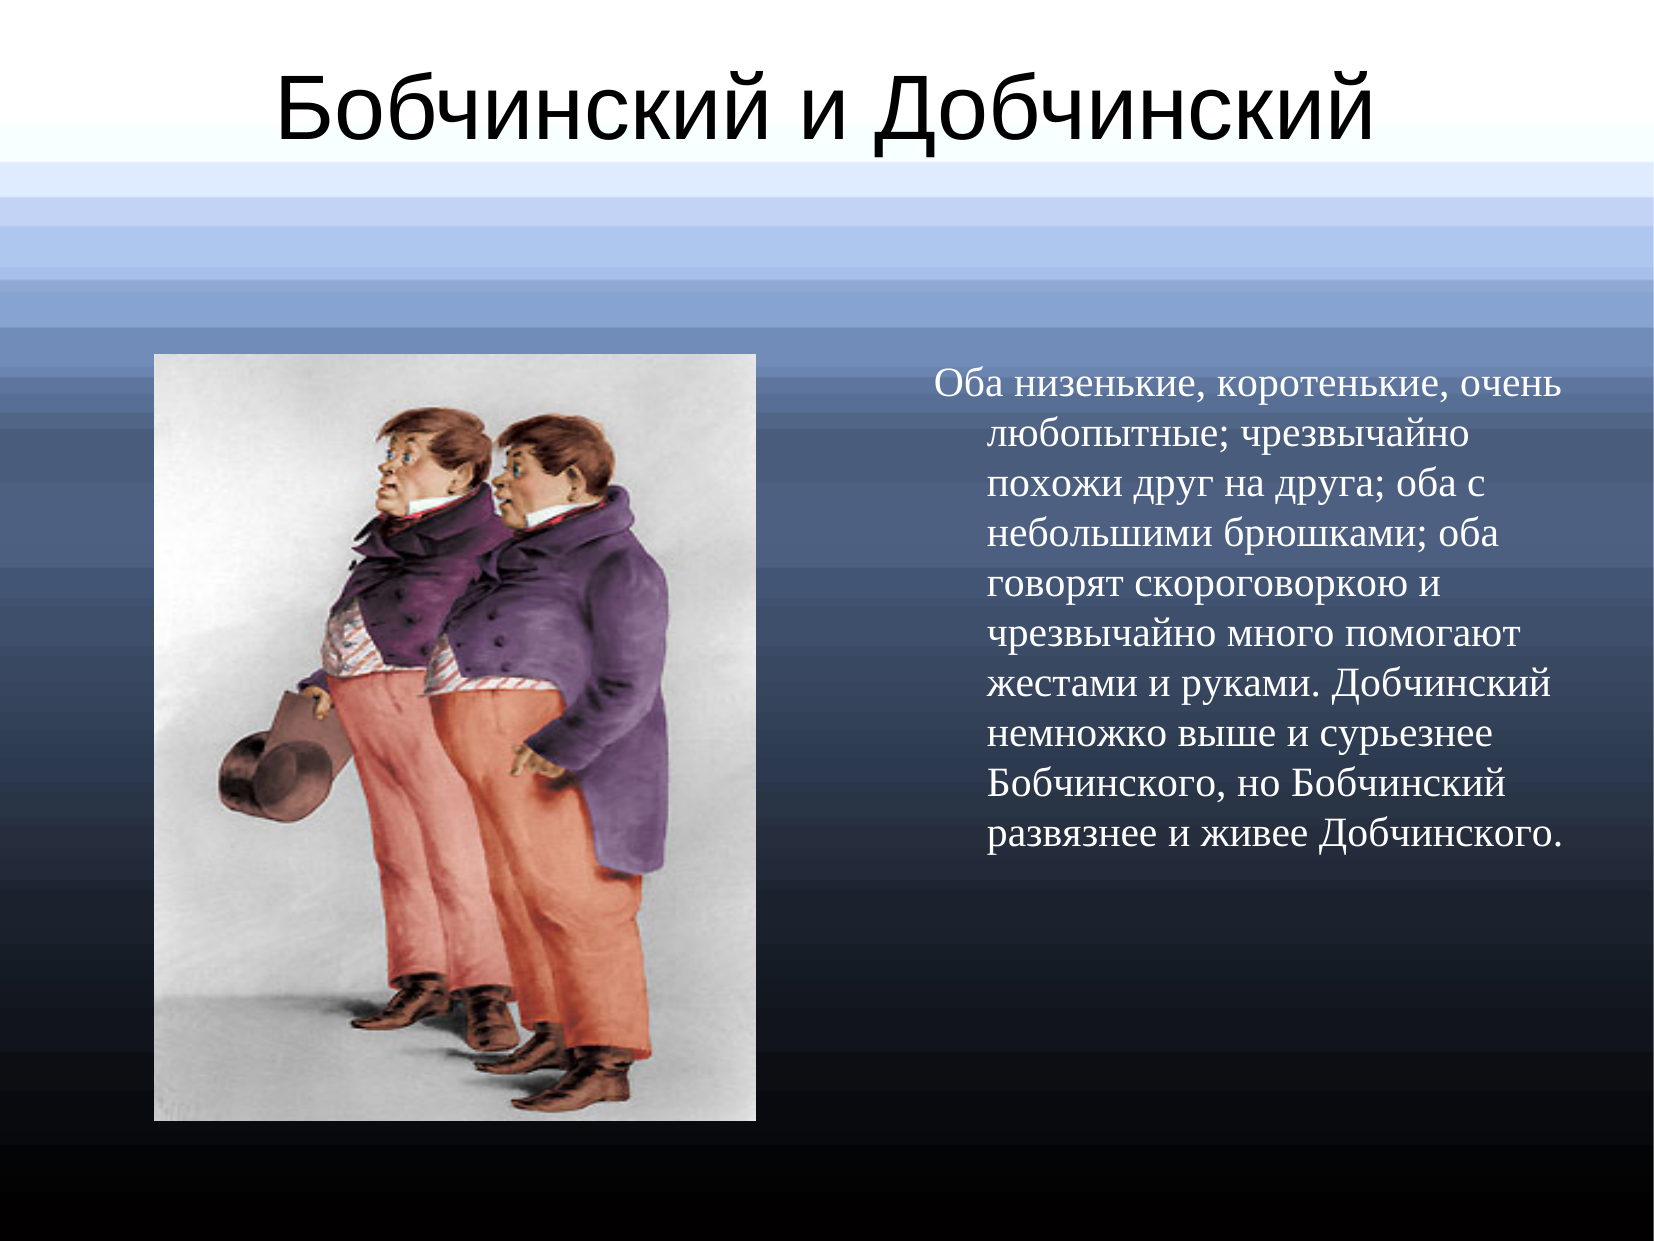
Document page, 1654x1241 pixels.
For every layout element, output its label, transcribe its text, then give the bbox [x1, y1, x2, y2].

text_box Бобчинский и Добчинский [94, 49, 1512, 225]
list Oба низенькие, коротенькие, очень любопытные; чрезвычайно похожи друг на друга; оба с небольшими брюшками; оба говорят скороговоркою и чрезвычайно много помогают жестами и руками. Добчинский немножко выше и сурьезнее Бобчинского, но Бобчинский развязнее и живее Добчинского. [845, 354, 1572, 1074]
picture [154, 354, 756, 1121]
